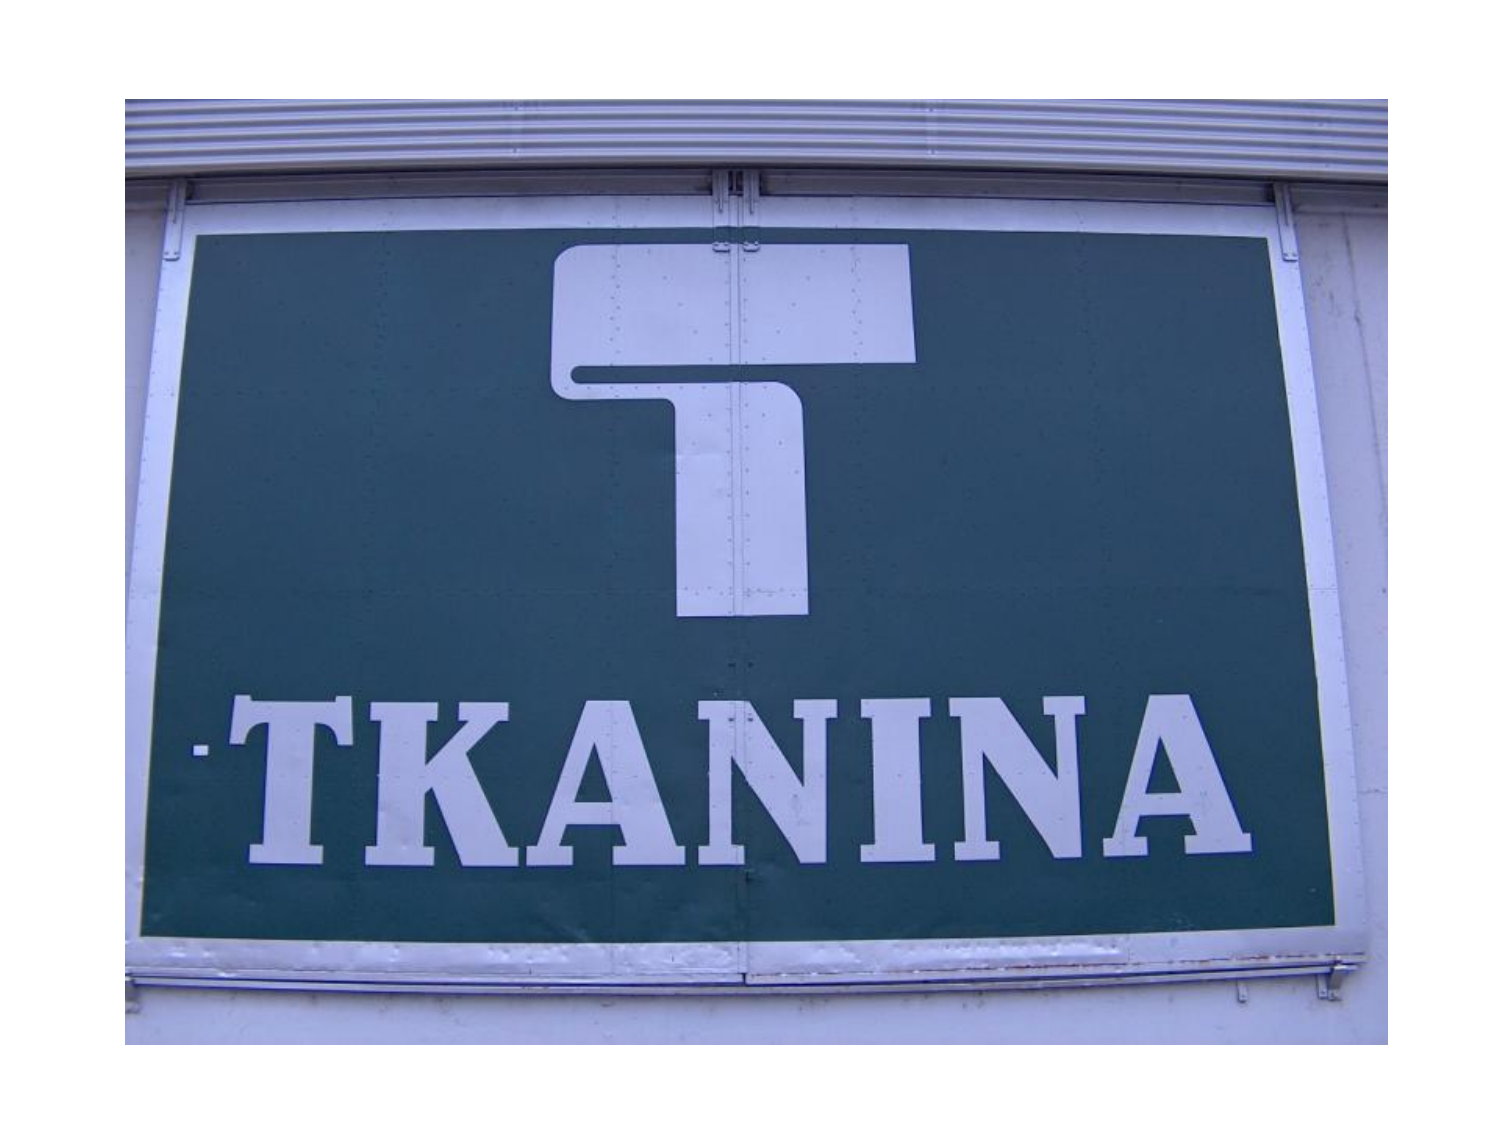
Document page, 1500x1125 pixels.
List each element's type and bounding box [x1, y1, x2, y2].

picture [125, 99, 1388, 1045]
